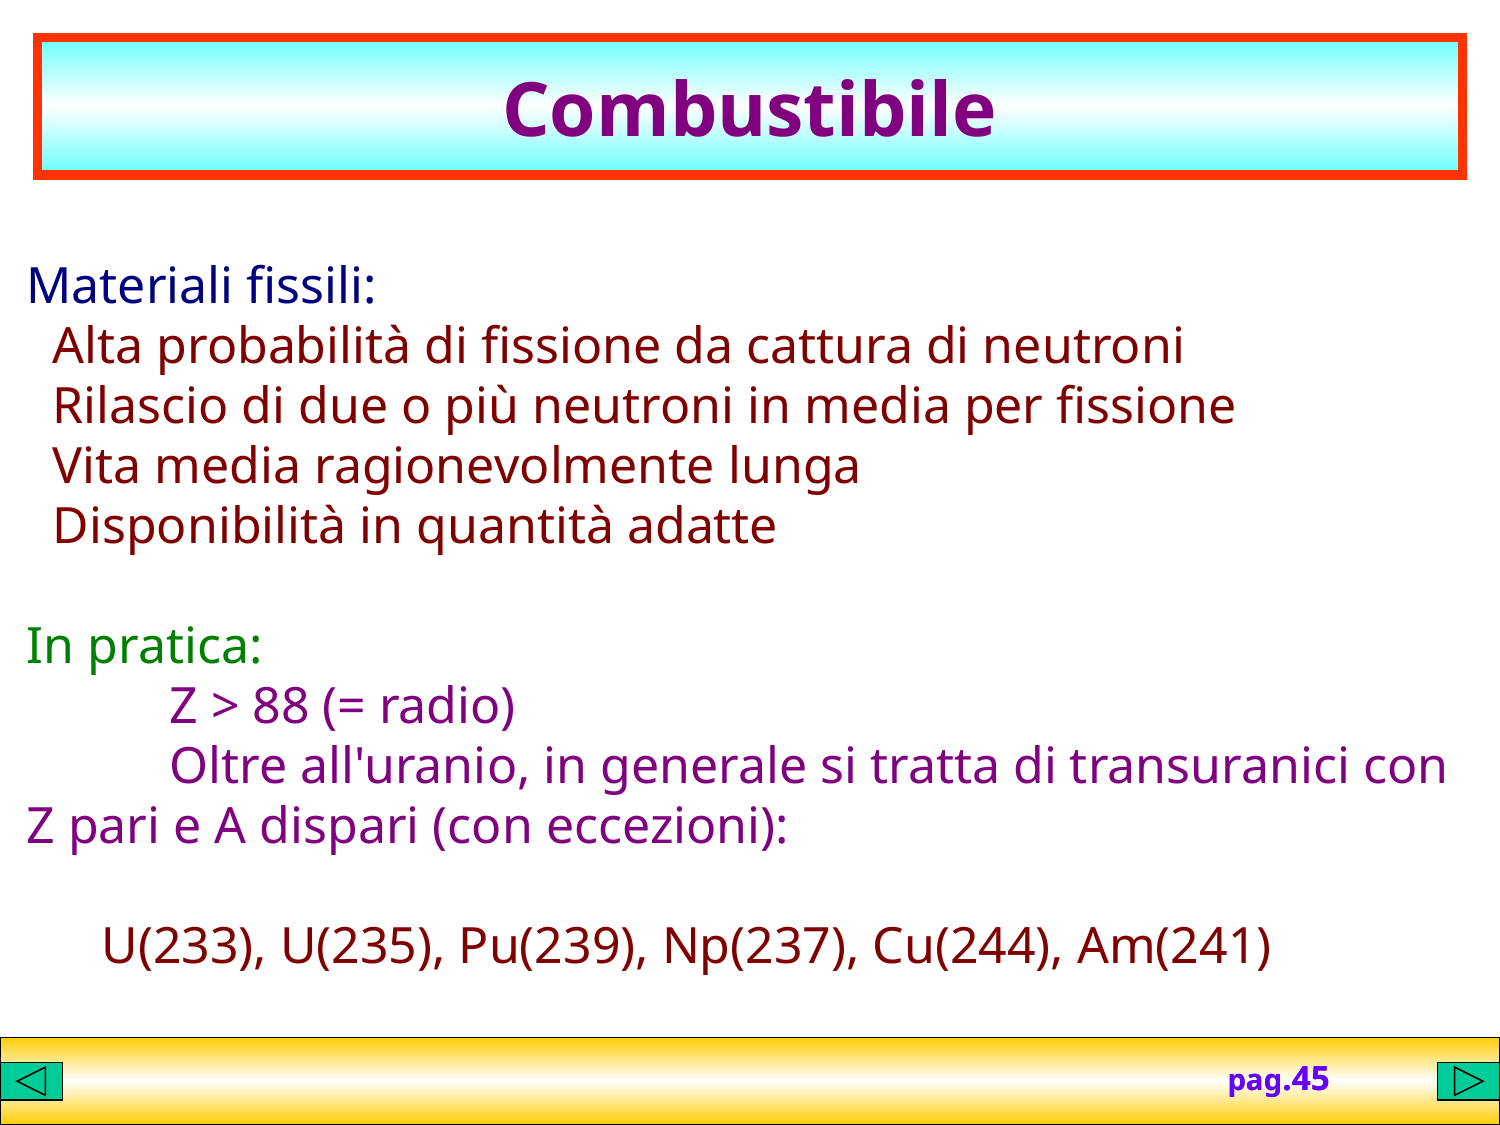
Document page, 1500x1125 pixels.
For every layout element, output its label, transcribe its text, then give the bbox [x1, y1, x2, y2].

text_box Materiali fissili: Alta probabilità di fissione da cattura di neutroni Rilascio di due o più neutroni in media per fissione Vita media ragionevolmente lunga Disponibilità in quantità adatte In pratica: Z > 88 (= radio) Oltre all'uranio, in generale si tratta di transuranici con Z pari e A dispari (con eccezioni): U(233), U(235), Pu(239), Np(237), Cu(244), Am(241) [12, 246, 1477, 982]
text_box pag.<number> [1212, 1049, 1413, 1125]
title Combustibile [37, 37, 1463, 175]
